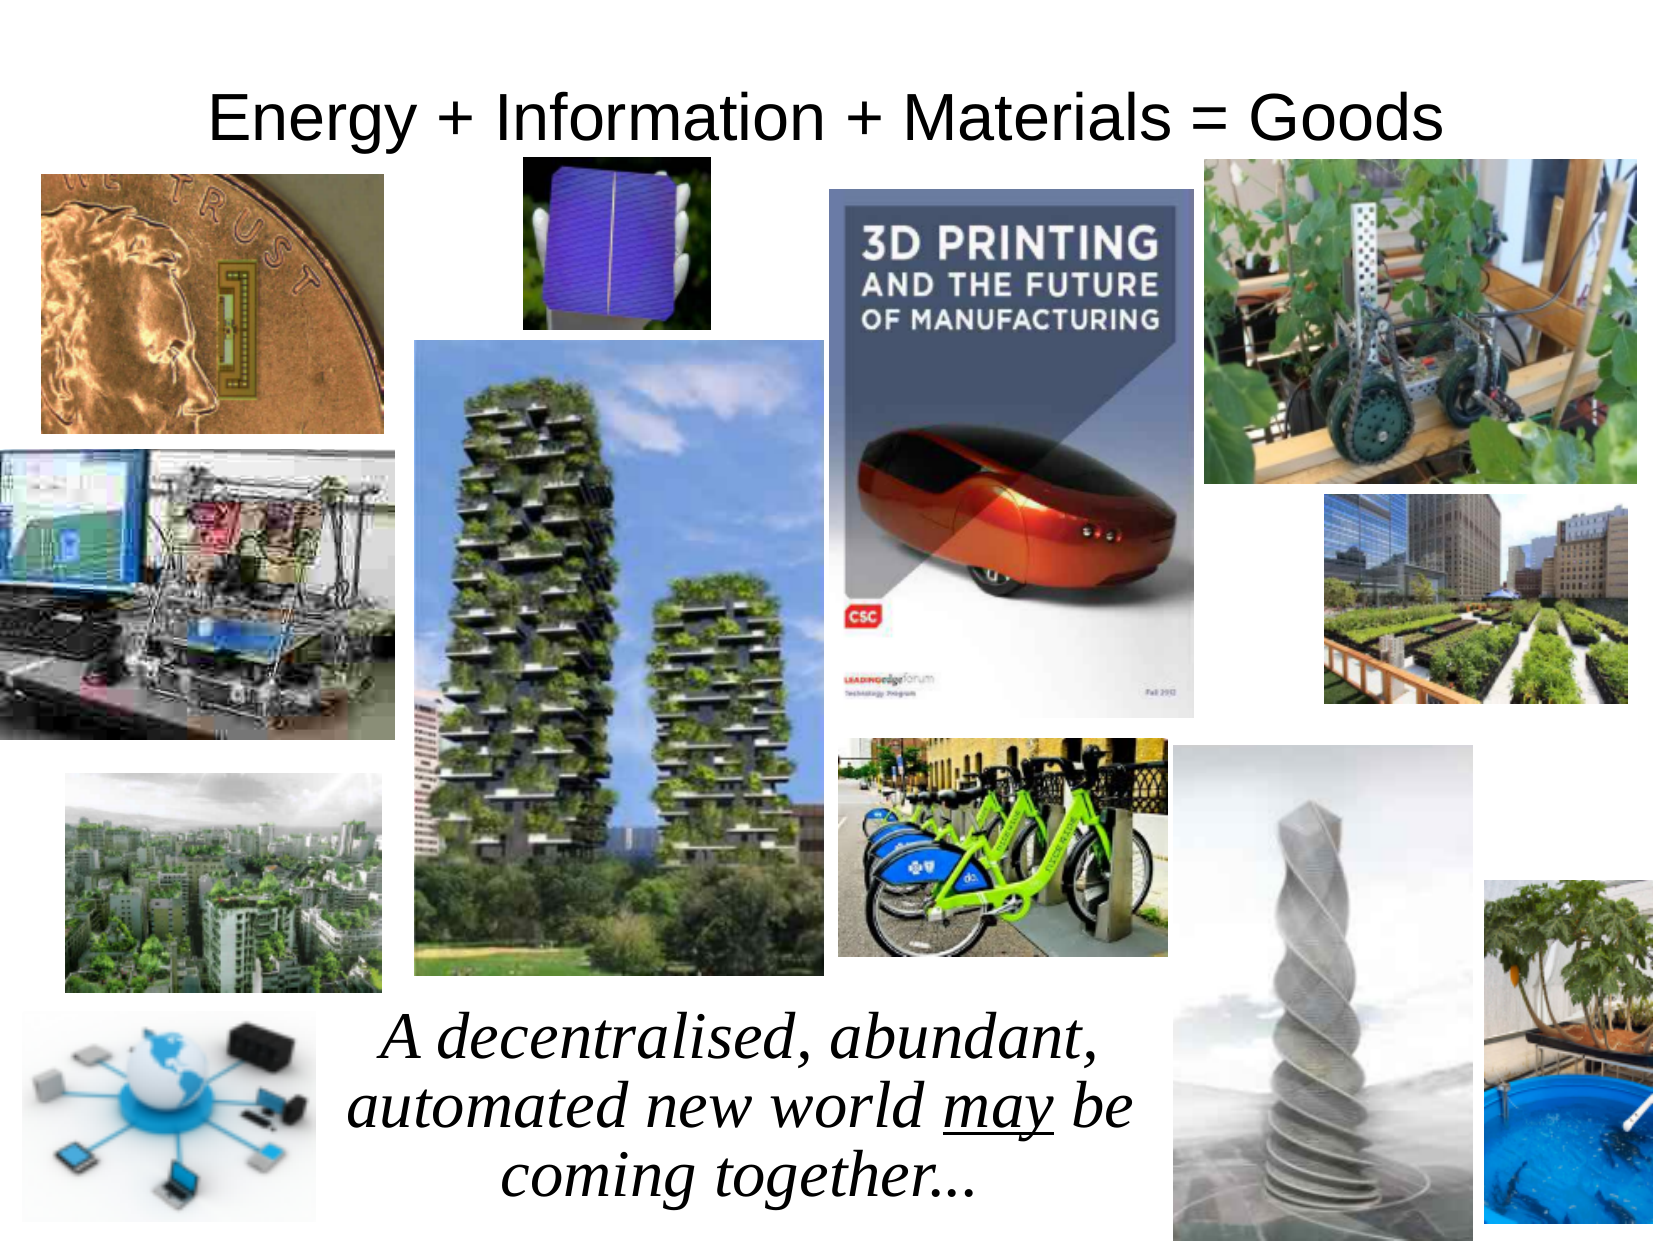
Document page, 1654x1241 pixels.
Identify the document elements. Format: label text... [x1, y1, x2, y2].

picture [22, 1011, 316, 1222]
text_box A decentralised, abundant, automated new world may be coming together... [315, 950, 1166, 1241]
picture [65, 773, 382, 993]
picture [829, 189, 1194, 718]
picture [41, 174, 384, 434]
picture [1324, 494, 1628, 704]
picture [838, 738, 1168, 957]
picture [0, 449, 395, 740]
picture [1204, 159, 1637, 484]
title Energy + Information + Materials = Goods [82, 13, 1571, 222]
picture [523, 157, 711, 330]
picture [1173, 745, 1473, 1241]
picture [1484, 880, 1653, 1224]
picture [414, 340, 824, 976]
